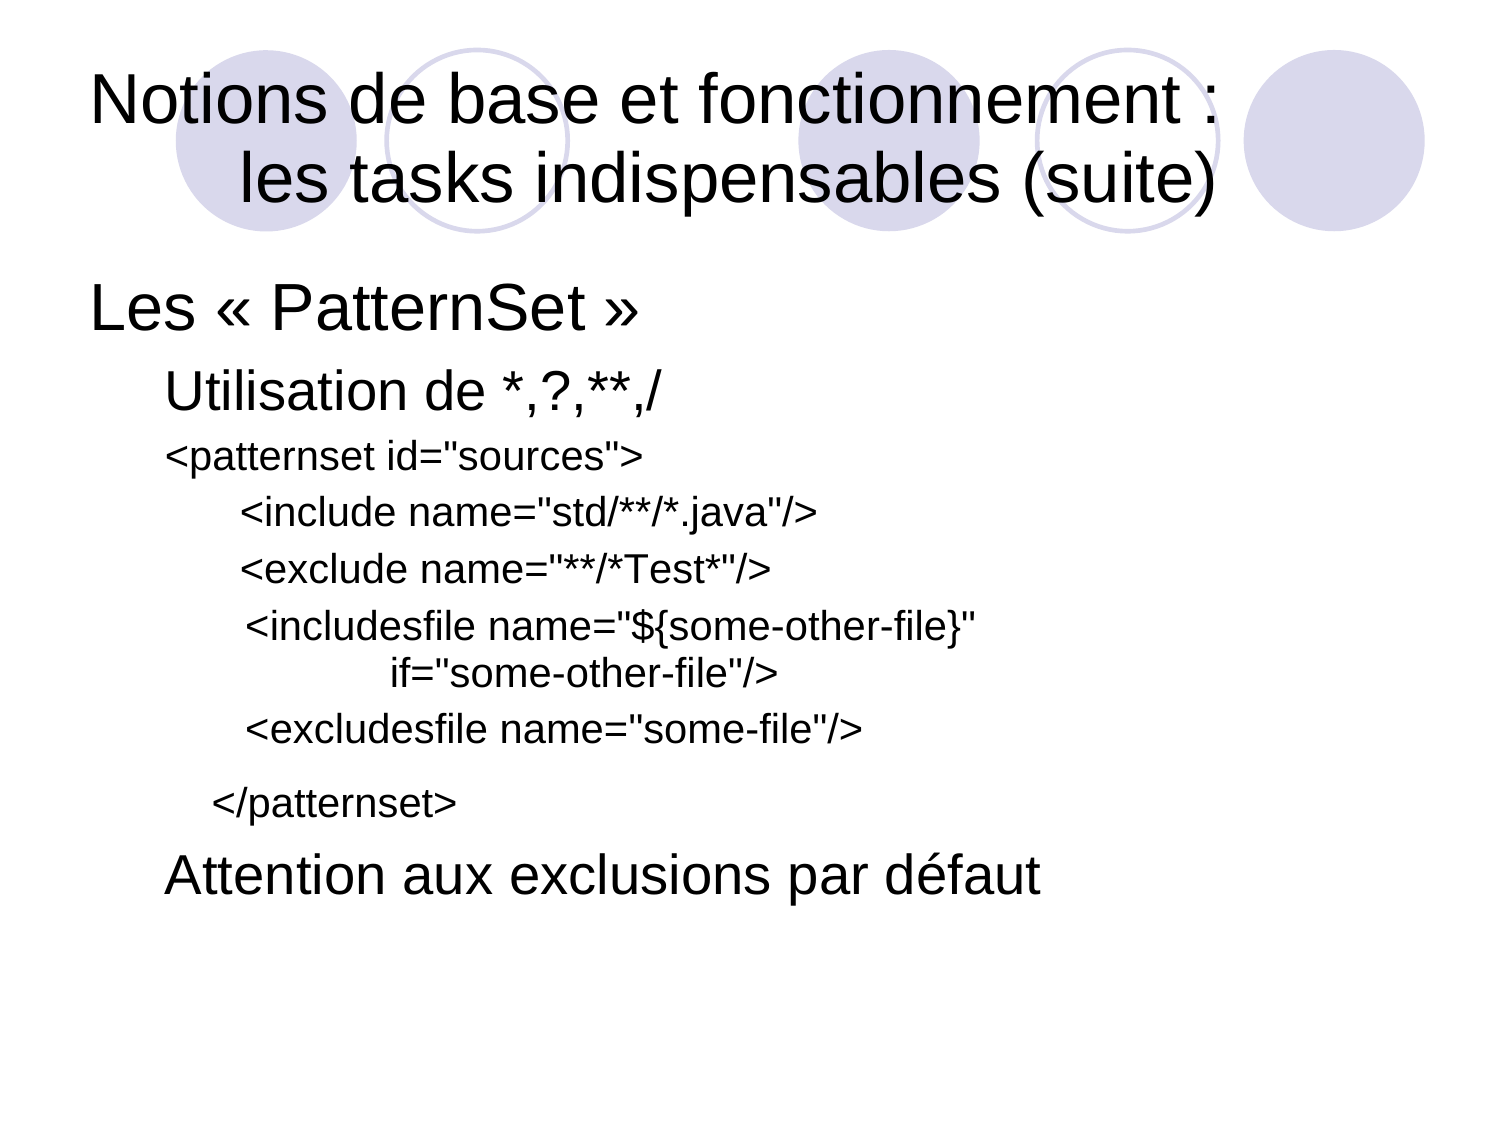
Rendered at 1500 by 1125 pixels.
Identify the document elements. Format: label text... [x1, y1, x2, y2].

title Notions de base et fonctionnement : les tasks indispensables (suite) [75, 26, 1426, 252]
list Les « PatternSet » Utilisation de *,?,**,/ <patternset id="sources"> <include name="std/**/*.java"/> <exclude name="**/*Test*"/> <includesfile name="${some-other-file}" if="some-other-file"/> <excludesfile name="some-file"/> </patternset> Attention aux exclusions par défaut [75, 262, 1426, 1095]
